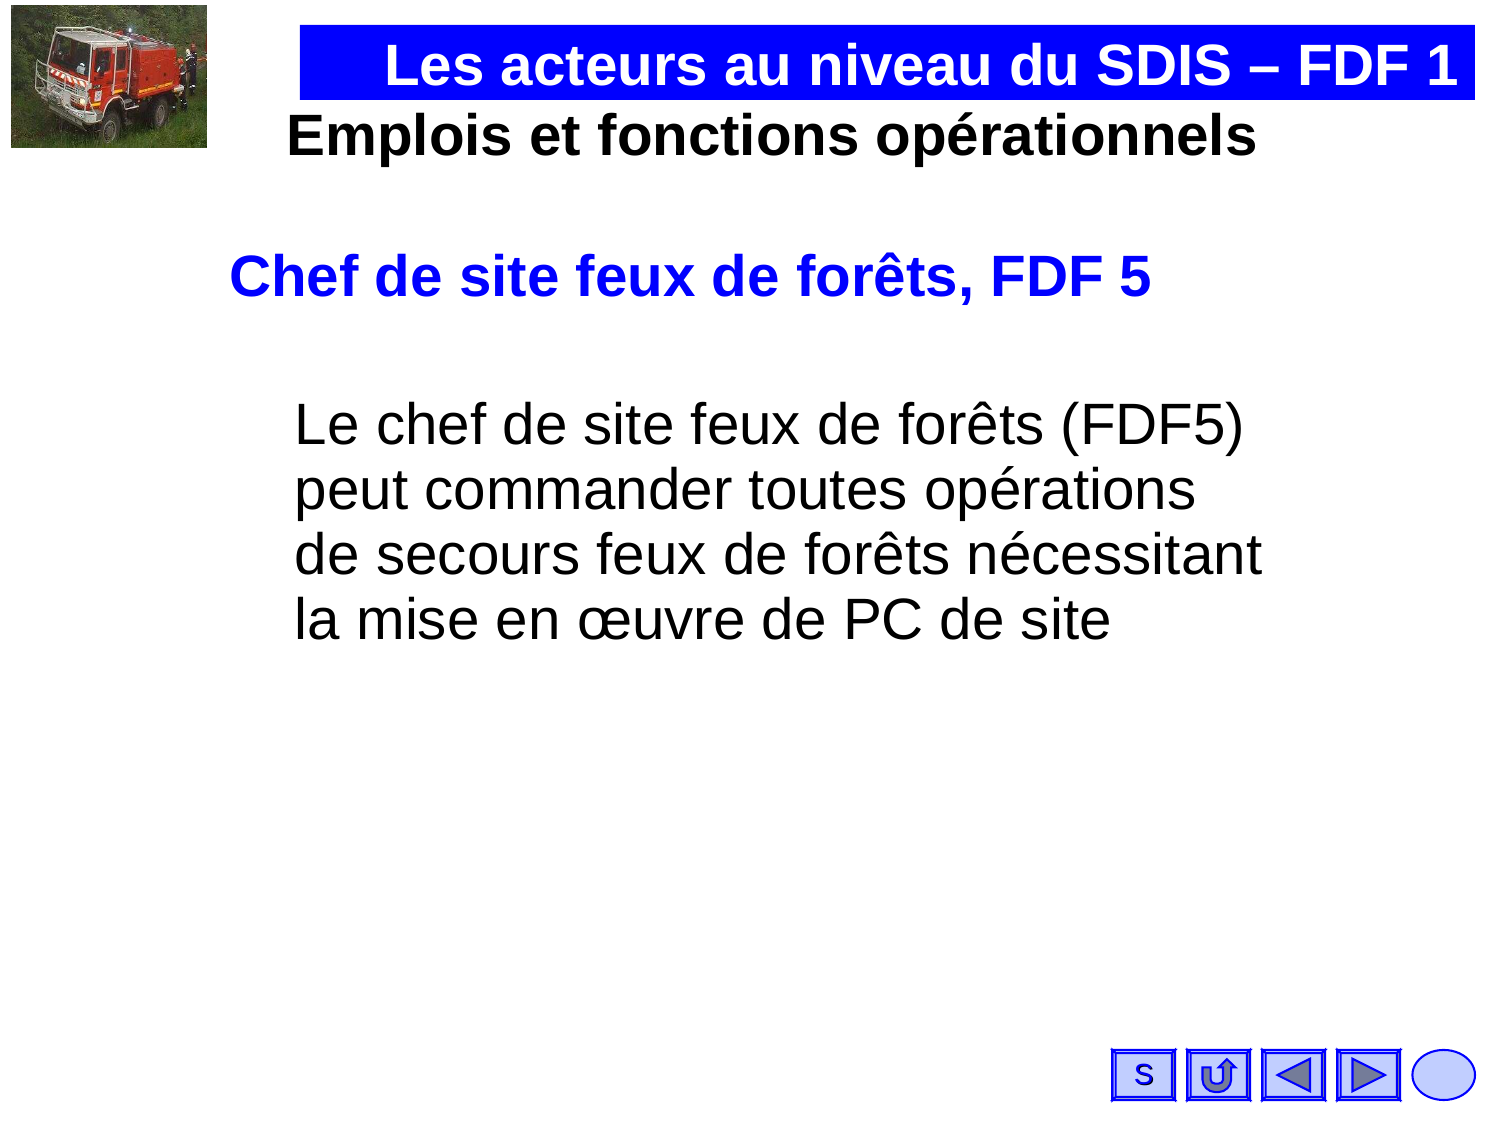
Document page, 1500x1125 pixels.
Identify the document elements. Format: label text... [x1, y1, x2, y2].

text_box Les acteurs au niveau du SDIS – FDF 1 [299, 24, 1475, 100]
text_box Le chef de site feux de forêts (FDF5) peut commander toutes opérations de secours feux de forêts nécessitant la mise en œuvre de PC de site [280, 383, 1295, 660]
text_box Chef de site feux de forêts, FDF 5 [214, 236, 1211, 317]
text_box Emplois et fonctions opérationnels [271, 94, 1323, 175]
picture [11, 5, 207, 148]
text_box [1412, 1049, 1476, 1101]
